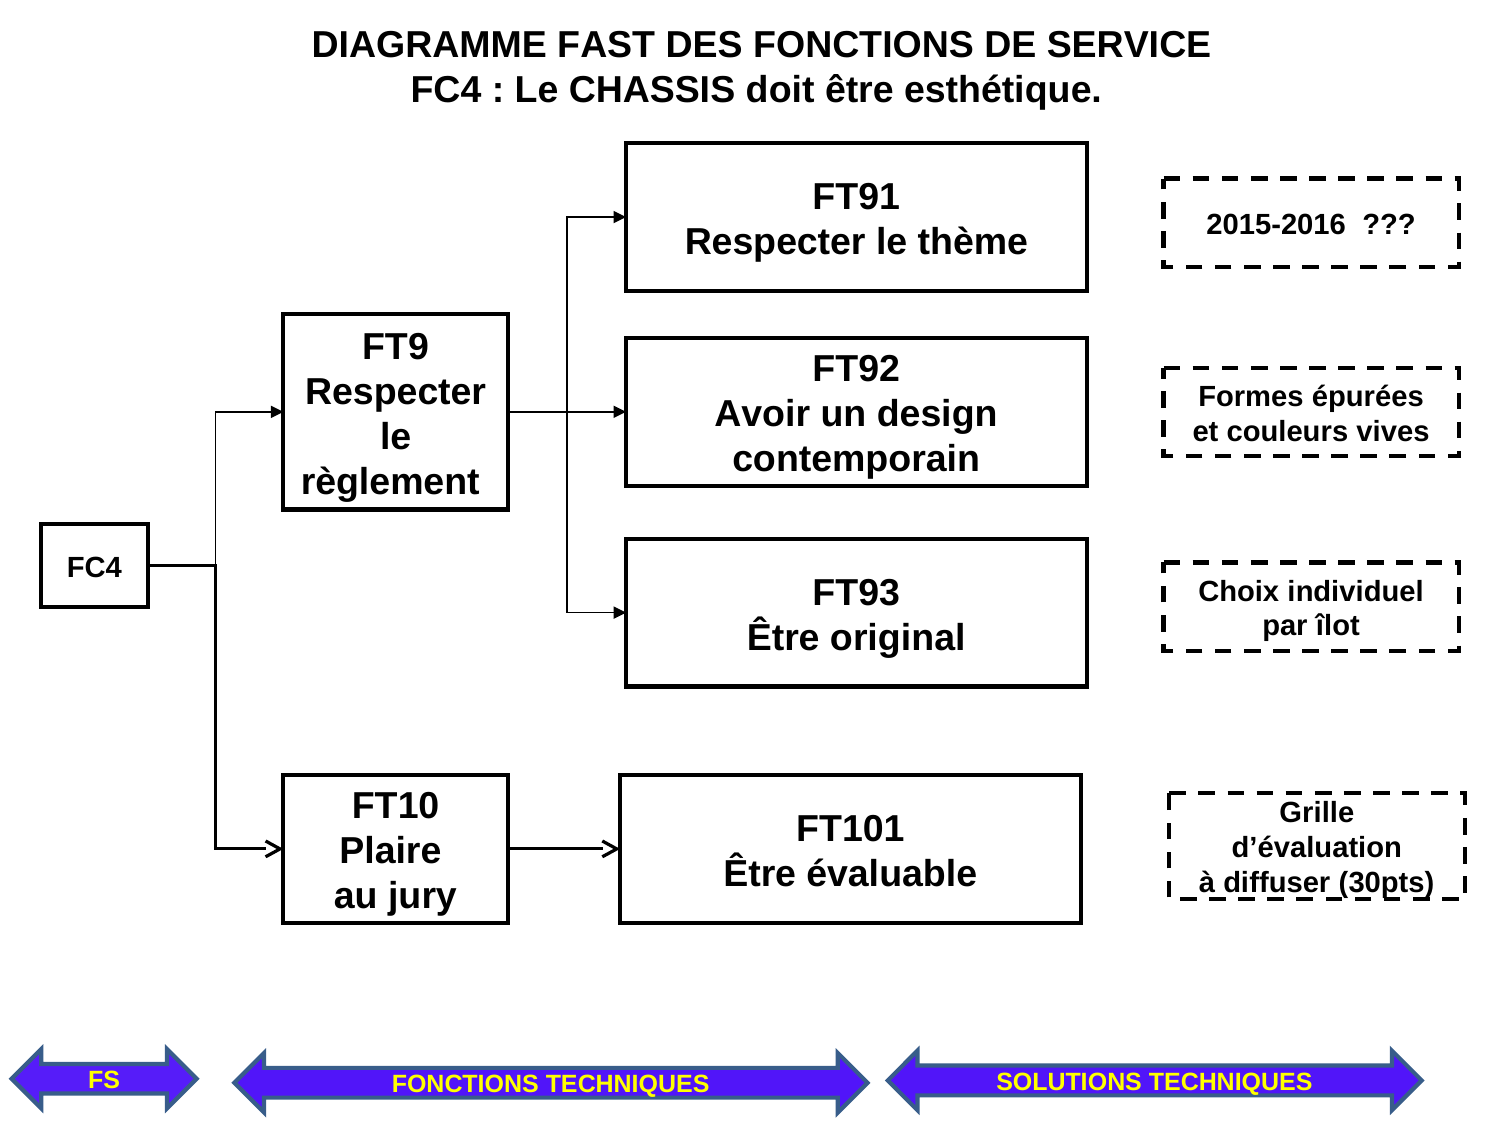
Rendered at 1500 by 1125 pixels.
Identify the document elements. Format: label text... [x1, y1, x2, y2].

text_box FT9 Respecter le règlement [283, 314, 508, 510]
text_box FT92 Avoir un design contemporain [625, 338, 1087, 486]
text_box Grille d’évaluation à diffuser (30pts) [1169, 792, 1465, 900]
text_box SOLUTIONS TECHNIQUES [887, 1050, 1422, 1111]
text_box FT93 Être original [625, 538, 1087, 687]
text_box FT10 Plaire au jury [283, 774, 508, 923]
text_box 2015-2016 ??? [1163, 178, 1459, 268]
text_box FONCTIONS TECHNIQUES [234, 1053, 868, 1113]
text_box FT91 Respecter le thème [625, 143, 1087, 291]
text_box FC4 [41, 523, 148, 607]
text_box FS [11, 1049, 197, 1109]
title DIAGRAMME FAST DES FONCTIONS DE SERVICE FC4 : Le CHASSIS doit être esthétique. [64, 0, 1459, 130]
text_box Choix individuel par îlot [1163, 562, 1459, 652]
text_box Formes épurées et couleurs vives [1163, 367, 1459, 457]
text_box FT101 Être évaluable [620, 774, 1081, 923]
